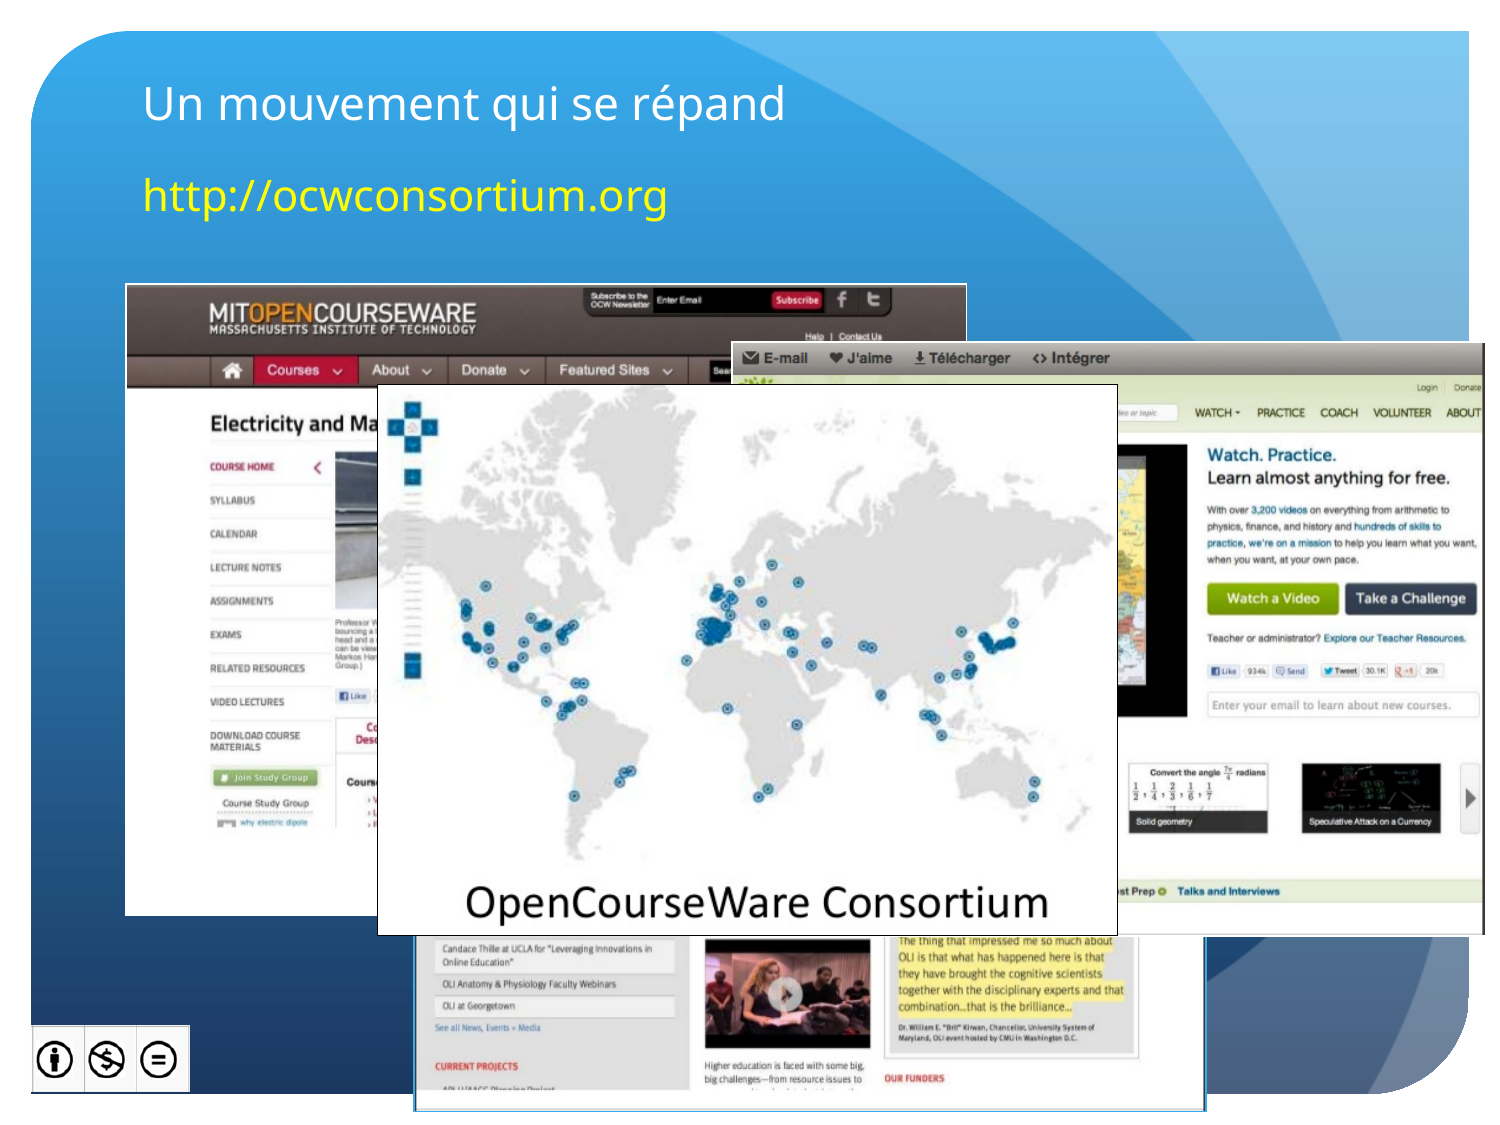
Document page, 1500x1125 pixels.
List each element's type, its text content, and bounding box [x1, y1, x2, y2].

picture [1207, 937, 1473, 1094]
title Un mouvement qui se répand http://ocwconsortium.org [127, 62, 1372, 234]
picture [24, 30, 1486, 1111]
